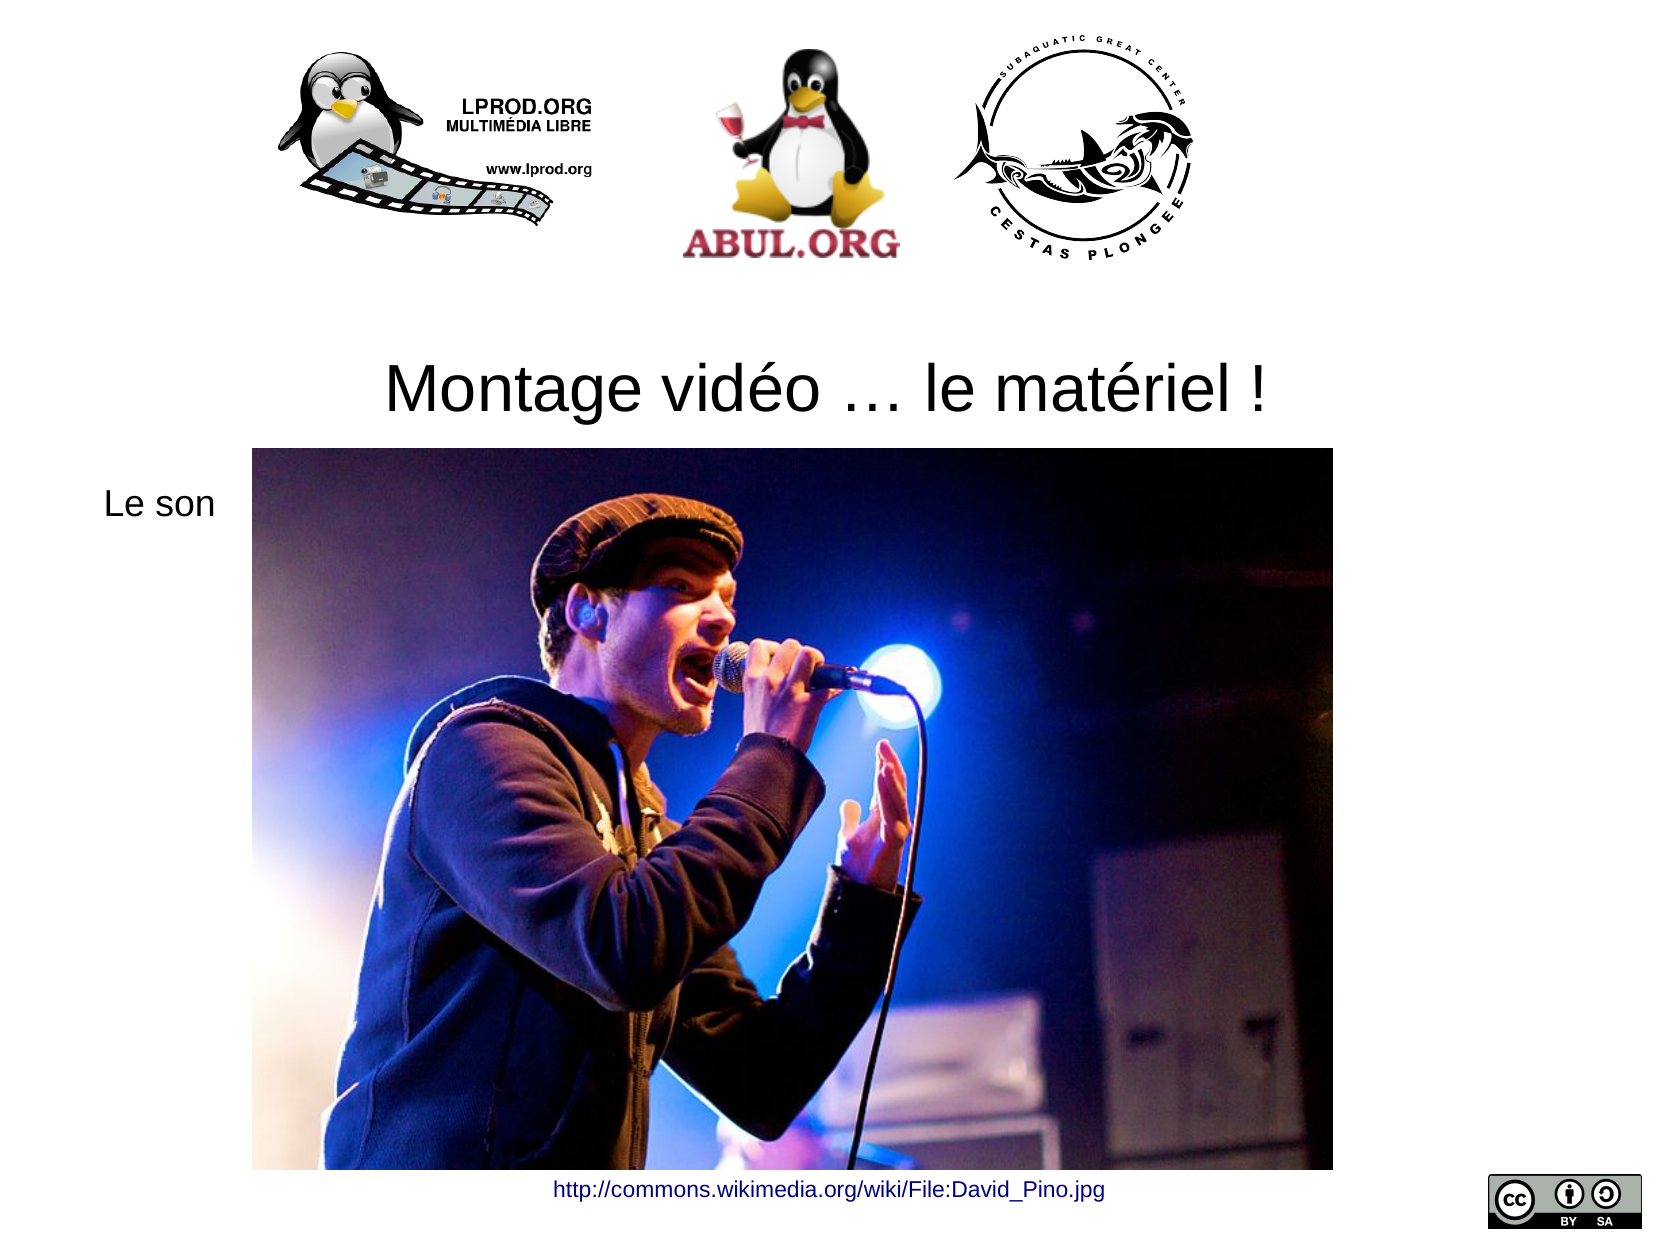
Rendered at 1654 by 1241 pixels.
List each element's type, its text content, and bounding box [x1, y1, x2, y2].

picture [953, 35, 1193, 260]
picture [252, 448, 1333, 1170]
picture [276, 50, 603, 258]
text_box Le son [88, 474, 231, 532]
text_box http://commons.wikimedia.org/wiki/File:David_Pino.jpg [271, 1169, 1394, 1215]
picture [1488, 1174, 1642, 1229]
subtitle Montage vidéo … le matériel ! [82, 290, 1571, 1010]
picture [683, 49, 900, 258]
